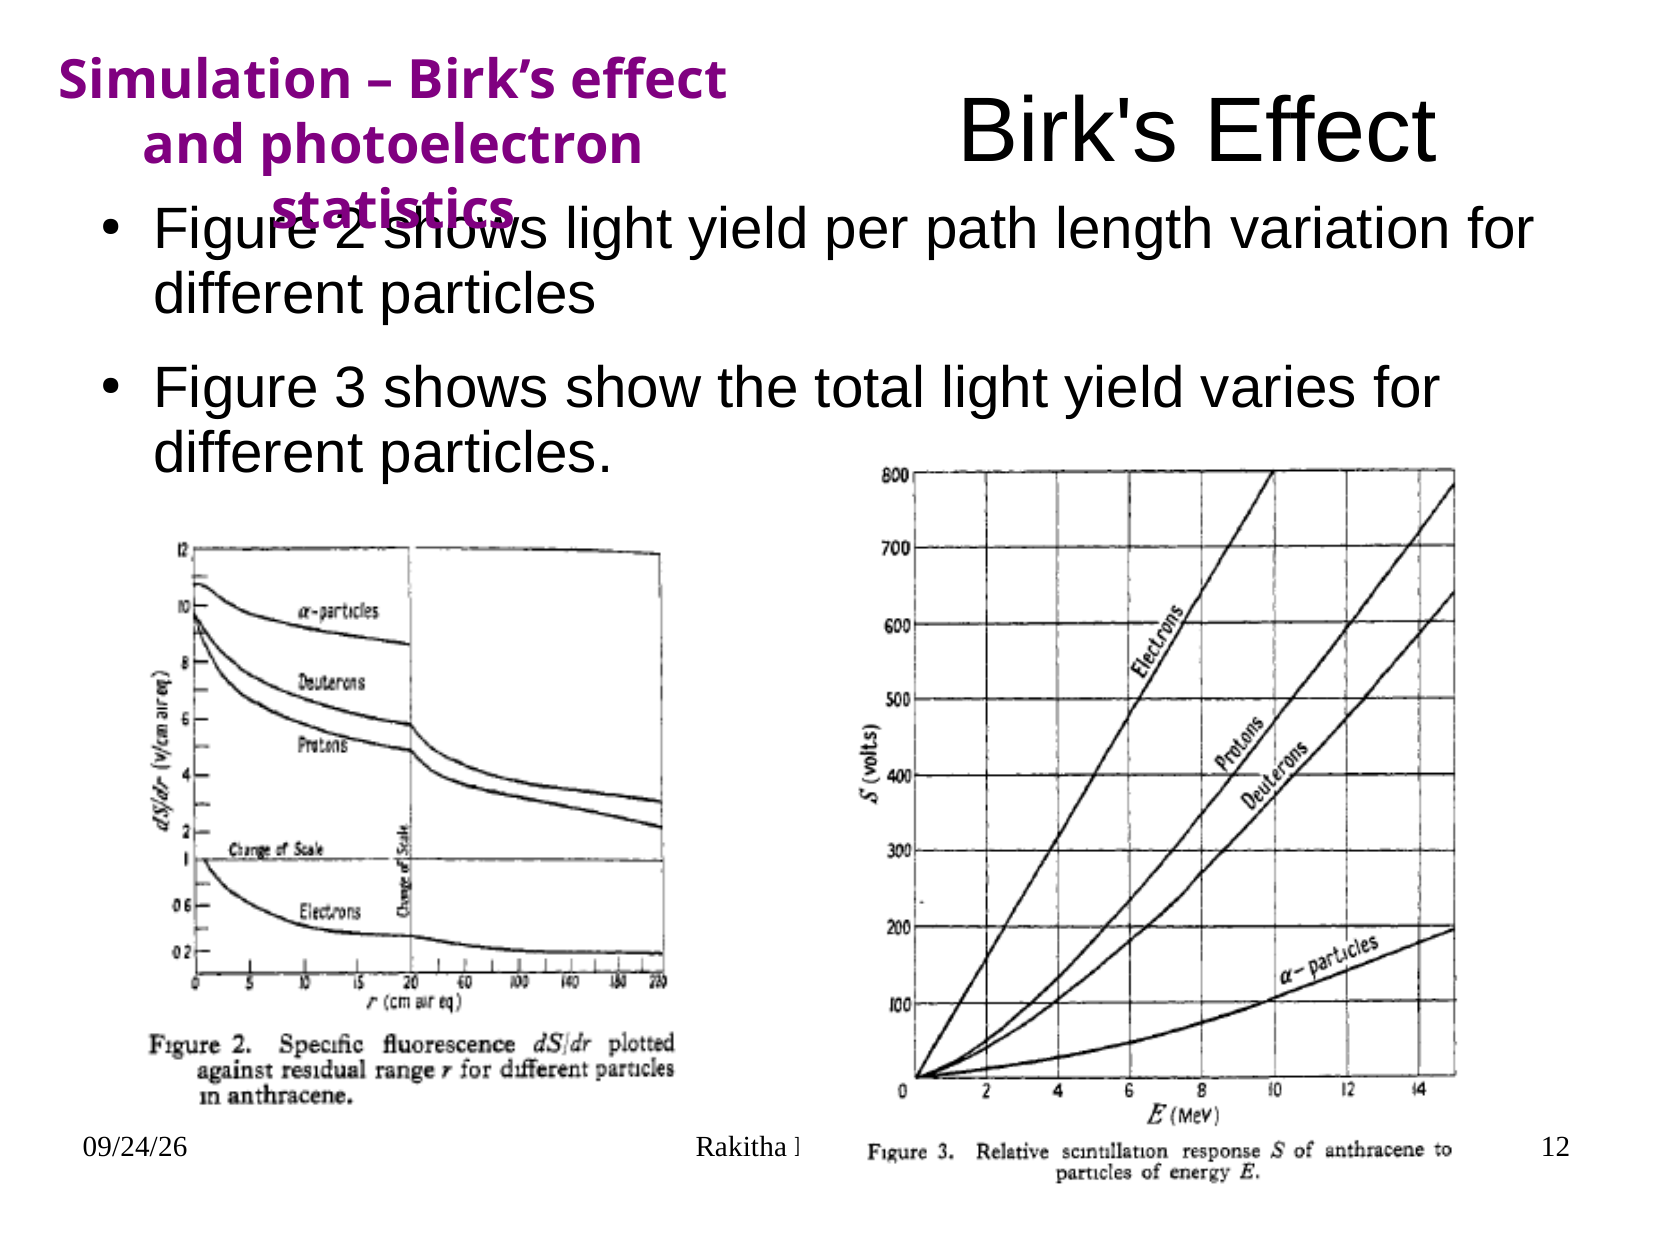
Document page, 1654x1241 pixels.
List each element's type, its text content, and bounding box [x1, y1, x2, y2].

picture [79, 532, 751, 1126]
list Figure 2 shows light yield per path length variation for different particles Figure 3 shows show the total light yield varies for different particles. [82, 195, 1620, 751]
title Birk's Effect [825, 25, 1571, 195]
picture [798, 454, 1460, 1198]
title Simulation – Birk’s effect and photoelectron statistics [0, 37, 788, 188]
